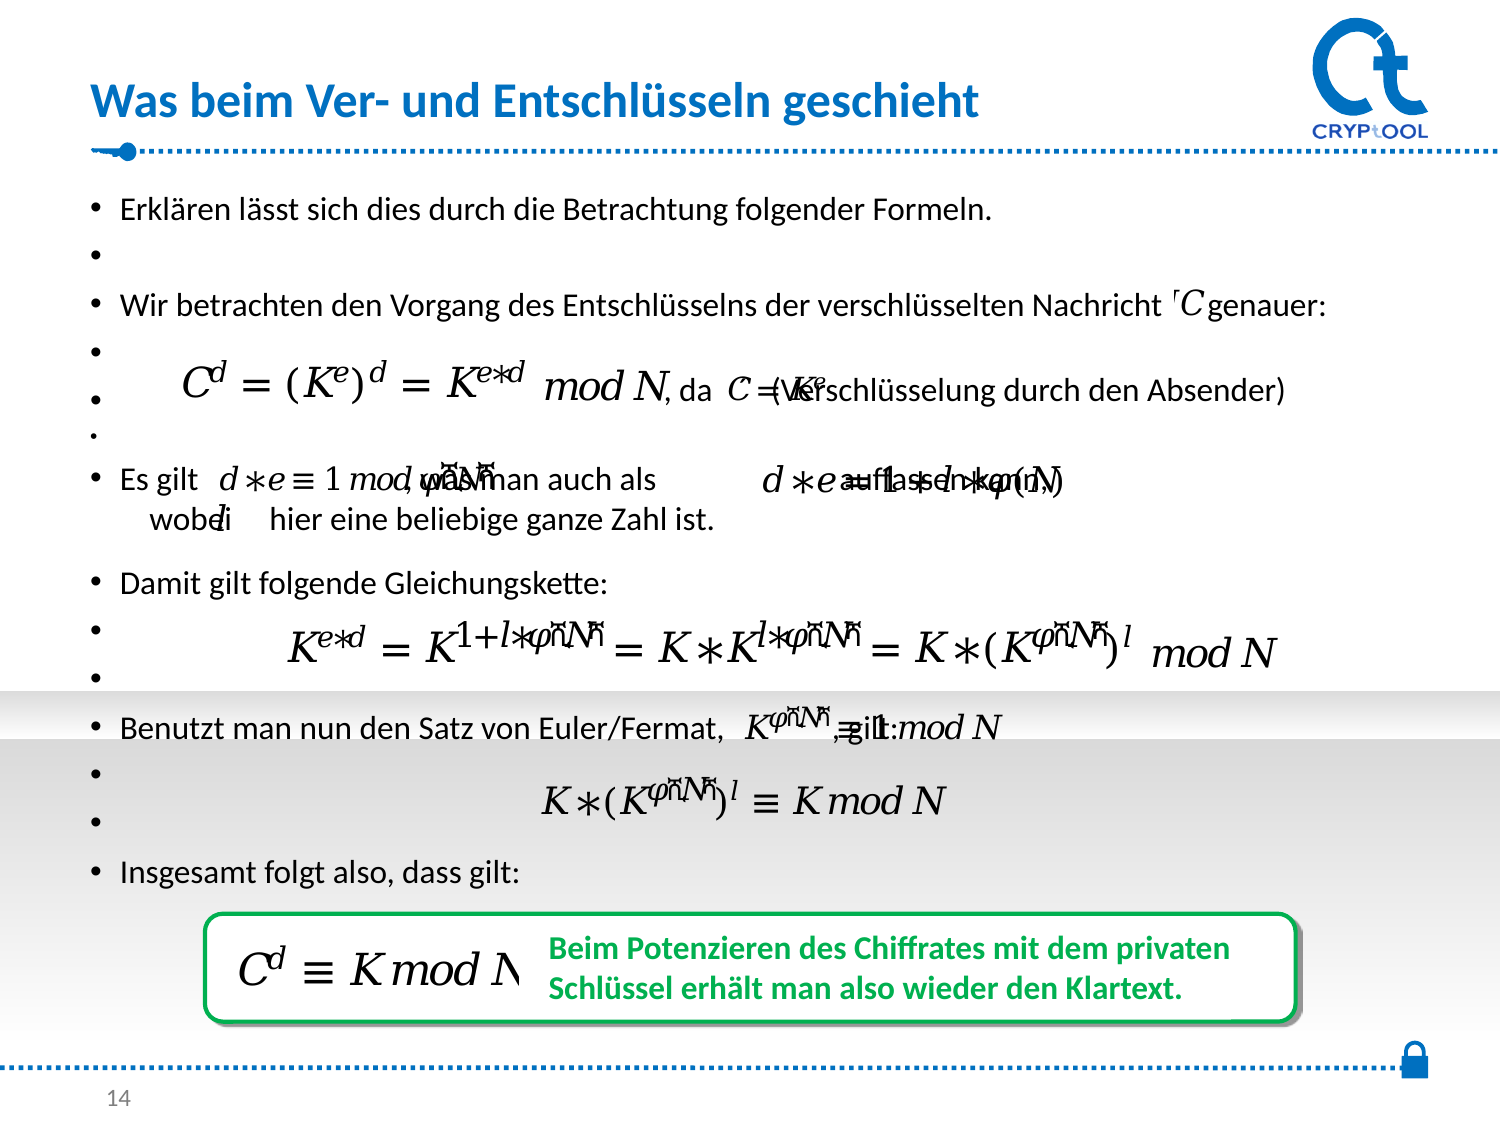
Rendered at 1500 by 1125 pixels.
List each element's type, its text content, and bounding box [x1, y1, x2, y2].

text_box , da ´ (Verschlüsselung durch den Absender) [673, 361, 1302, 416]
text_box Beim Potenzieren des Chiffrates mit dem privaten Schlüssel erhält man also wieder den Klartext. [204, 913, 1296, 1022]
picture [718, 367, 829, 419]
text_box 14 [90, 1074, 271, 1111]
picture [265, 616, 1141, 686]
picture [726, 699, 1005, 758]
picture [199, 460, 495, 540]
picture [207, 924, 519, 1010]
picture [512, 771, 987, 833]
picture [1144, 619, 1281, 690]
picture [152, 345, 673, 423]
title Was beim Ver- und Entschlüsseln geschieht [75, 45, 1426, 150]
picture [750, 457, 1086, 505]
picture [1174, 281, 1212, 322]
list Erklären lässt sich dies durch die Betrachtung folgender Formeln. Wir betrachten den Vorgang des Entschlüsselns der verschlüsselten Nachricht genauer: Es gilt , was man auch als auffassen kann, wobei hier eine beliebige ganze Zahl ist. Damit gilt folgende Gleichungskette: Benutzt man nun den Satz von Euler/Fermat, , gilt: Insgesamt folgt also, dass gilt: [75, 179, 1426, 923]
